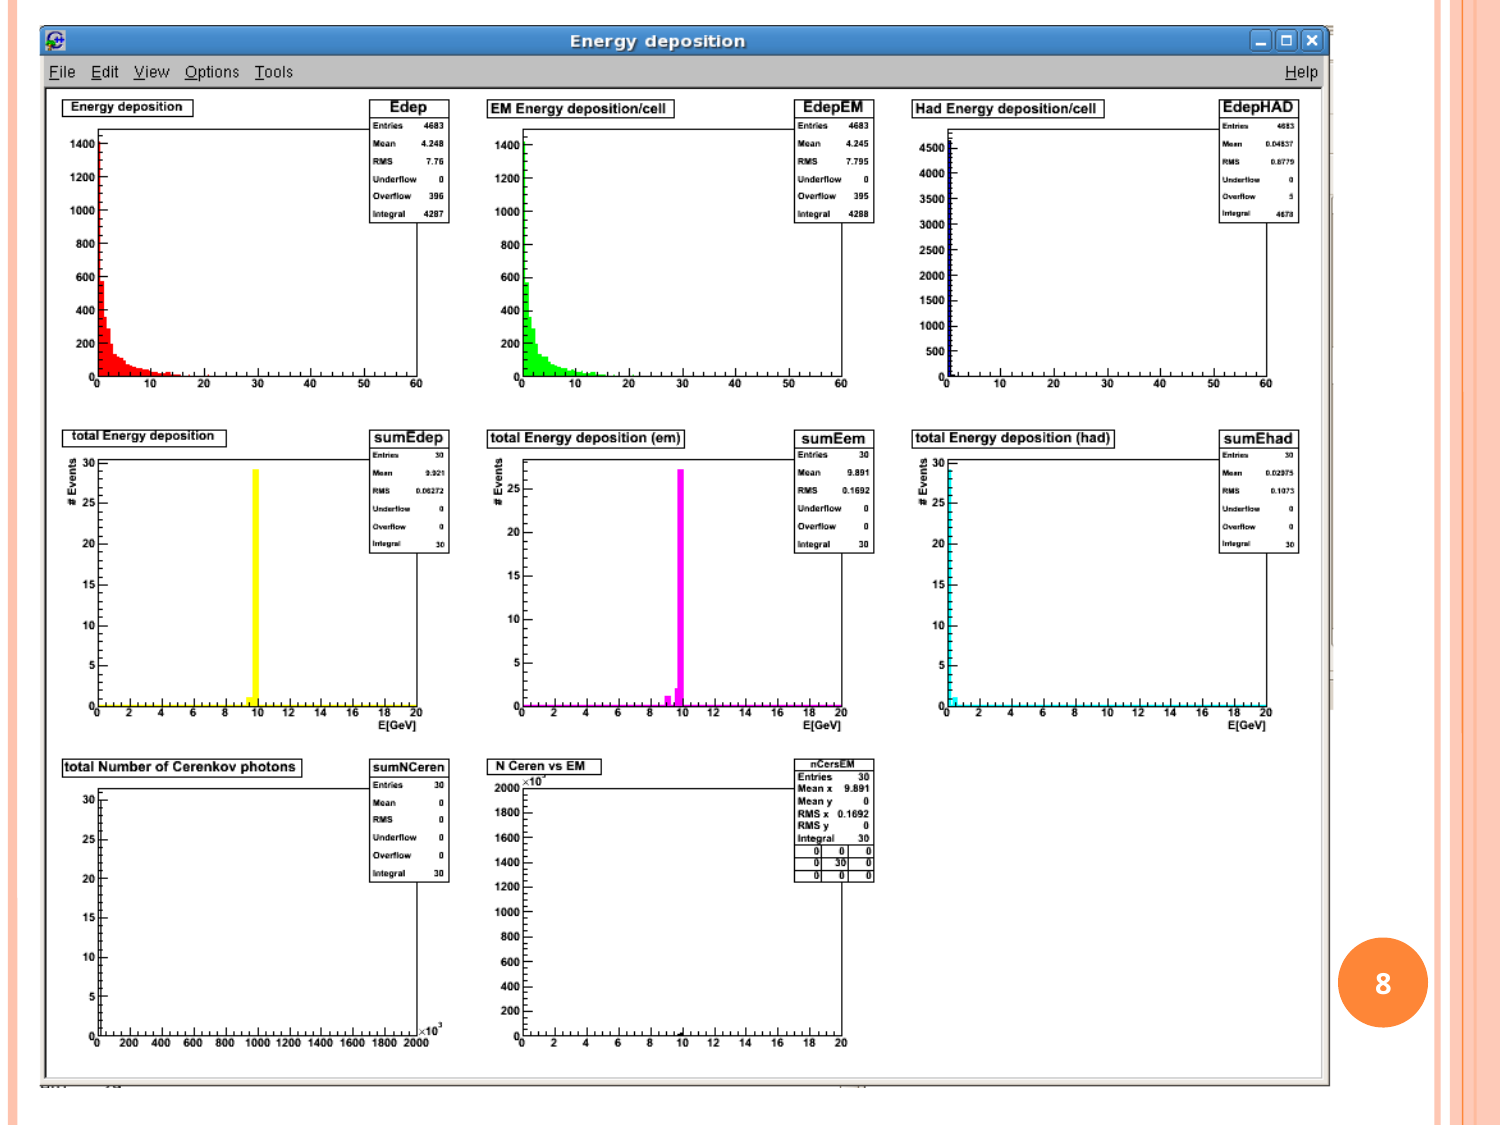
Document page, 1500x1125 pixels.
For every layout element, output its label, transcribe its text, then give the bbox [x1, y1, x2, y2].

picture [39, 25, 1334, 1088]
text_box <number> [1334, 940, 1434, 1027]
